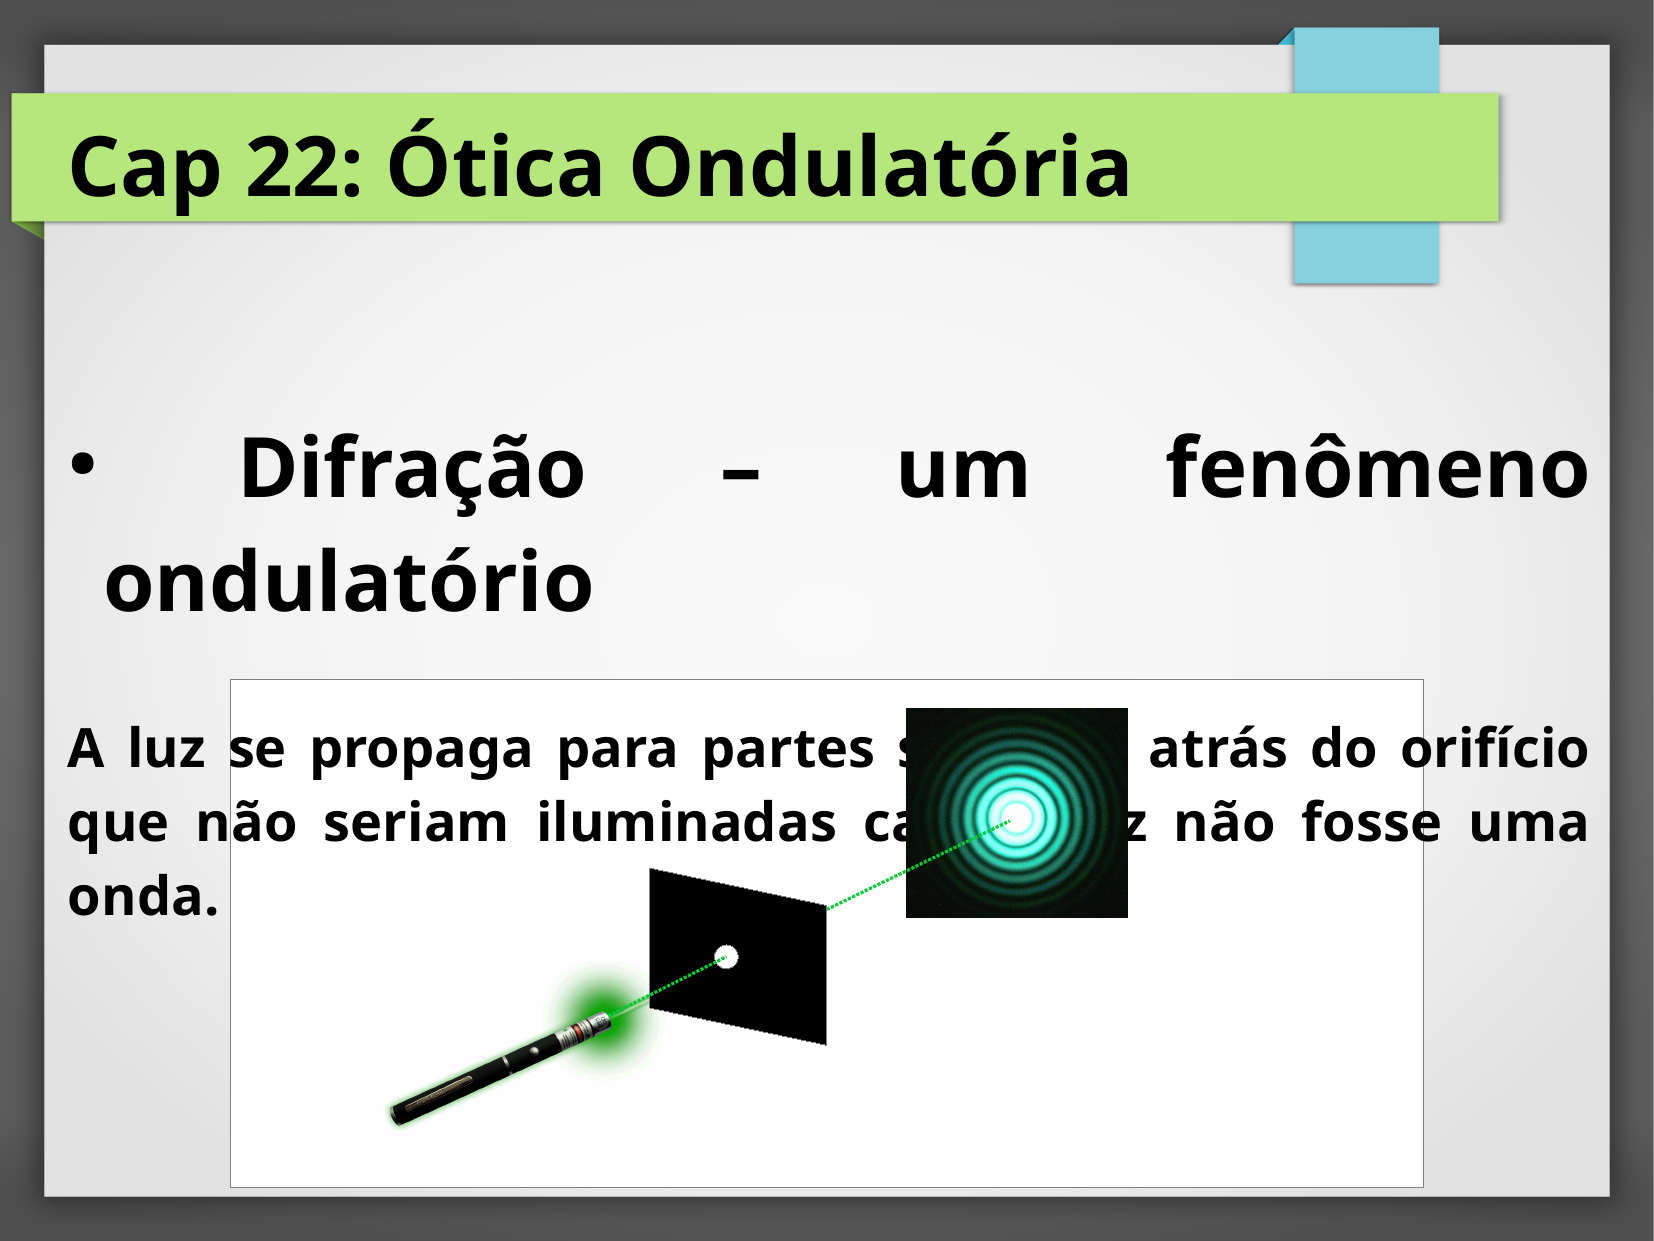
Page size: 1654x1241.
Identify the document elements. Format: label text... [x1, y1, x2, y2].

picture [0, 0, 1654, 1241]
text_box [649, 868, 827, 1046]
text_box Cap 22: Ótica Ondulatória Difração – um fenômeno ondulatório A luz se propaga para partes situadas atrás do orifício que não seriam iluminadas caso a luz não fosse uma onda. [53, 100, 1607, 1193]
